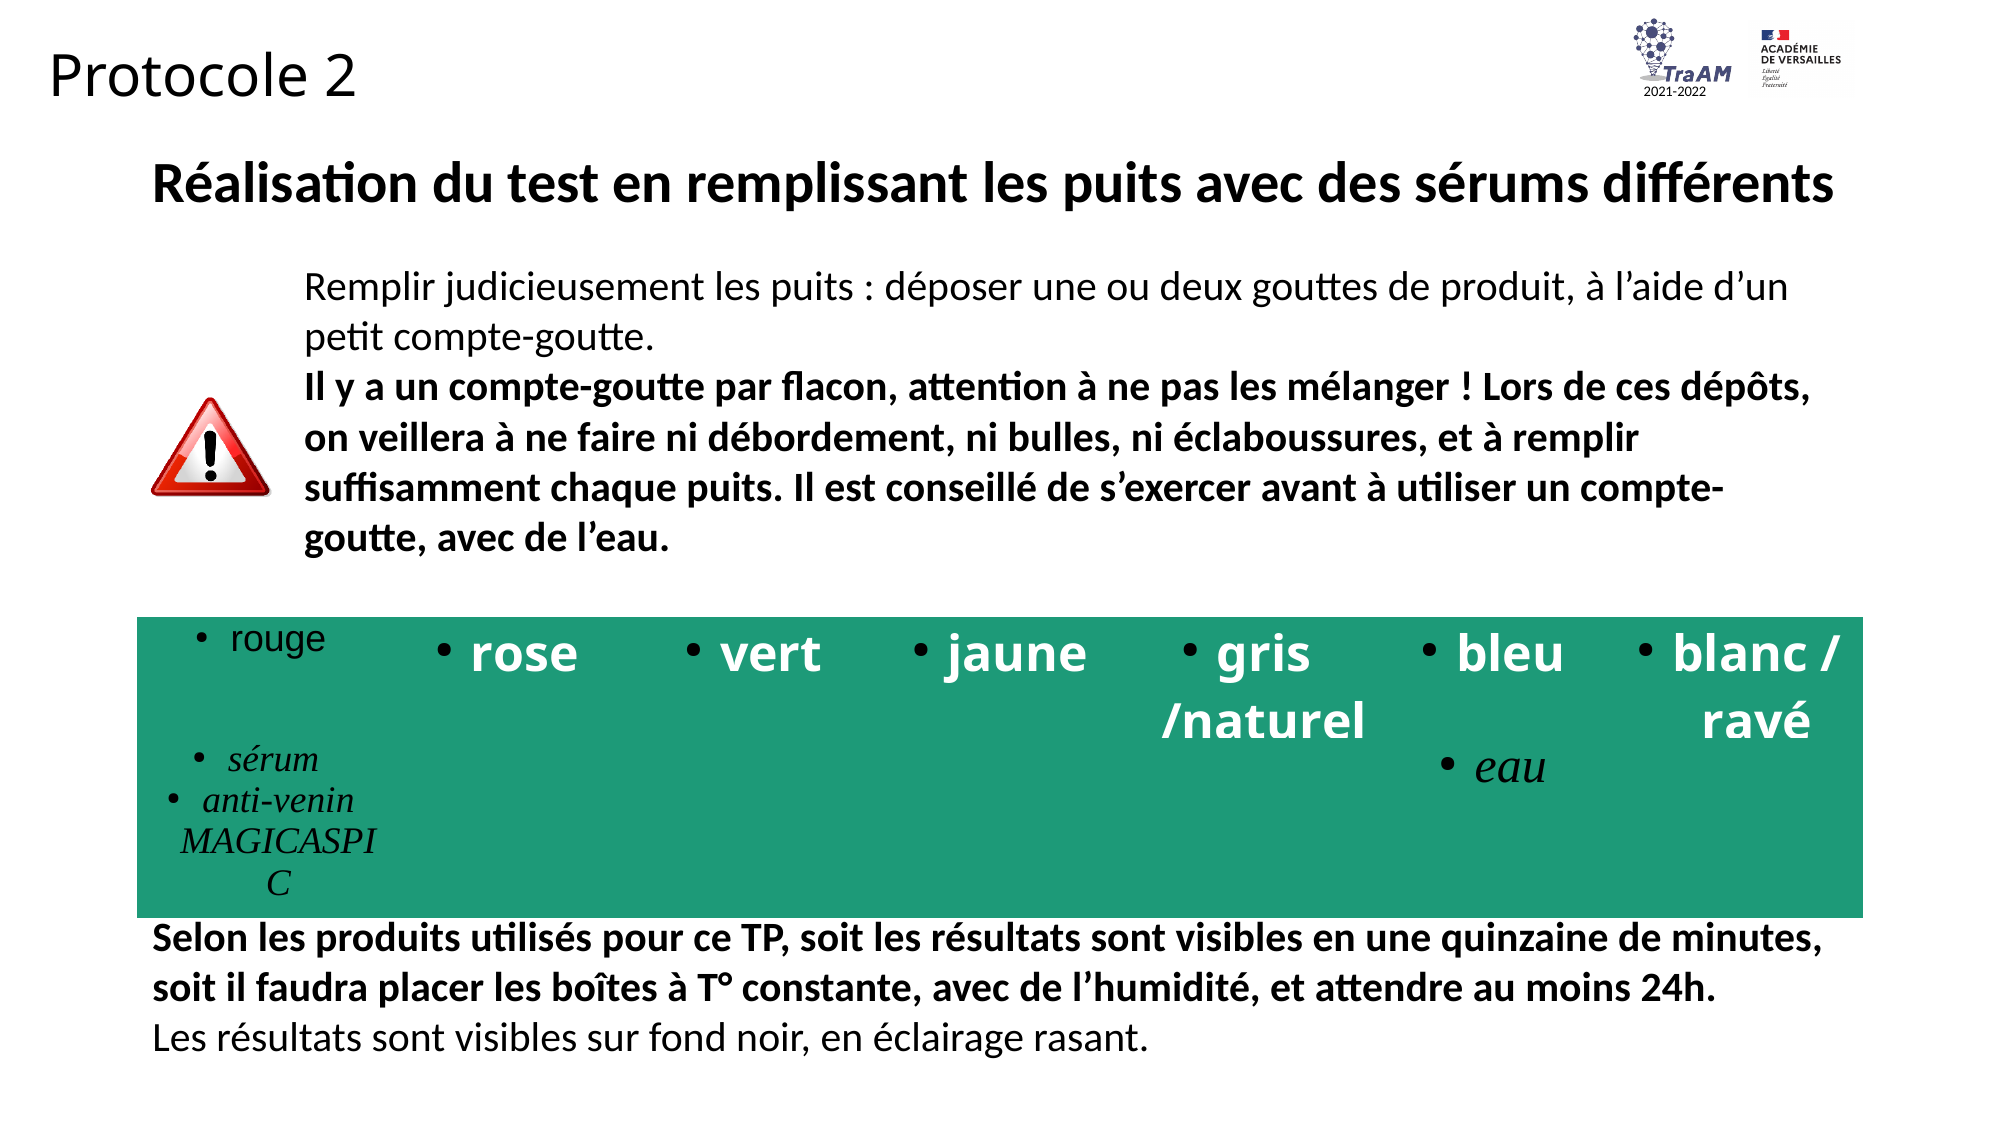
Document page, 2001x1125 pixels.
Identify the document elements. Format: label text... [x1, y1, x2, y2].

table_cell [630, 738, 877, 918]
table_header vert [630, 617, 877, 738]
table_cell eau [1370, 738, 1616, 918]
text_box Selon les produits utilisés pour ce TP, soit les résultats sont visibles en une quinzaine de minutes, soit il faudra placer les boîtes à T° constante, avec de l’humidité, et attendre au moins 24h. Les résultats sont visibles sur fond noir, en éclairage rasant. [137, 901, 1903, 1069]
picture [137, 395, 276, 497]
table_cell [877, 738, 1123, 918]
table_cell sérum anti-venin MAGICASPIC [137, 738, 384, 918]
text_box Protocole 2 [33, 30, 834, 125]
table_header gris /naturel [1123, 617, 1370, 738]
table_header jaune [877, 617, 1123, 738]
table_header blanc / rayé [1616, 617, 1863, 738]
table_cell [1616, 738, 1863, 918]
table_header rose [384, 617, 630, 738]
text_box Remplir judicieusement les puits : déposer une ou deux gouttes de produit, à l’aide d’un petit compte-goutte. Il y a un compte-goutte par flacon, attention à ne pas les mélanger ! Lors de ces dépôts, on veillera à ne faire ni débordement, ni bulles, ni éclaboussures, et à remplir suffisamment chaque puits. Il est conseillé de s’exercer avant à utiliser un compte-goutte, avec de l’eau. [289, 251, 1863, 570]
table_header bleu [1370, 617, 1616, 738]
table_cell [1123, 738, 1370, 918]
title Réalisation du test en remplissant les puits avec des sérums différents [137, 89, 1863, 278]
table_header rouge [137, 617, 384, 738]
table_cell [384, 738, 630, 918]
